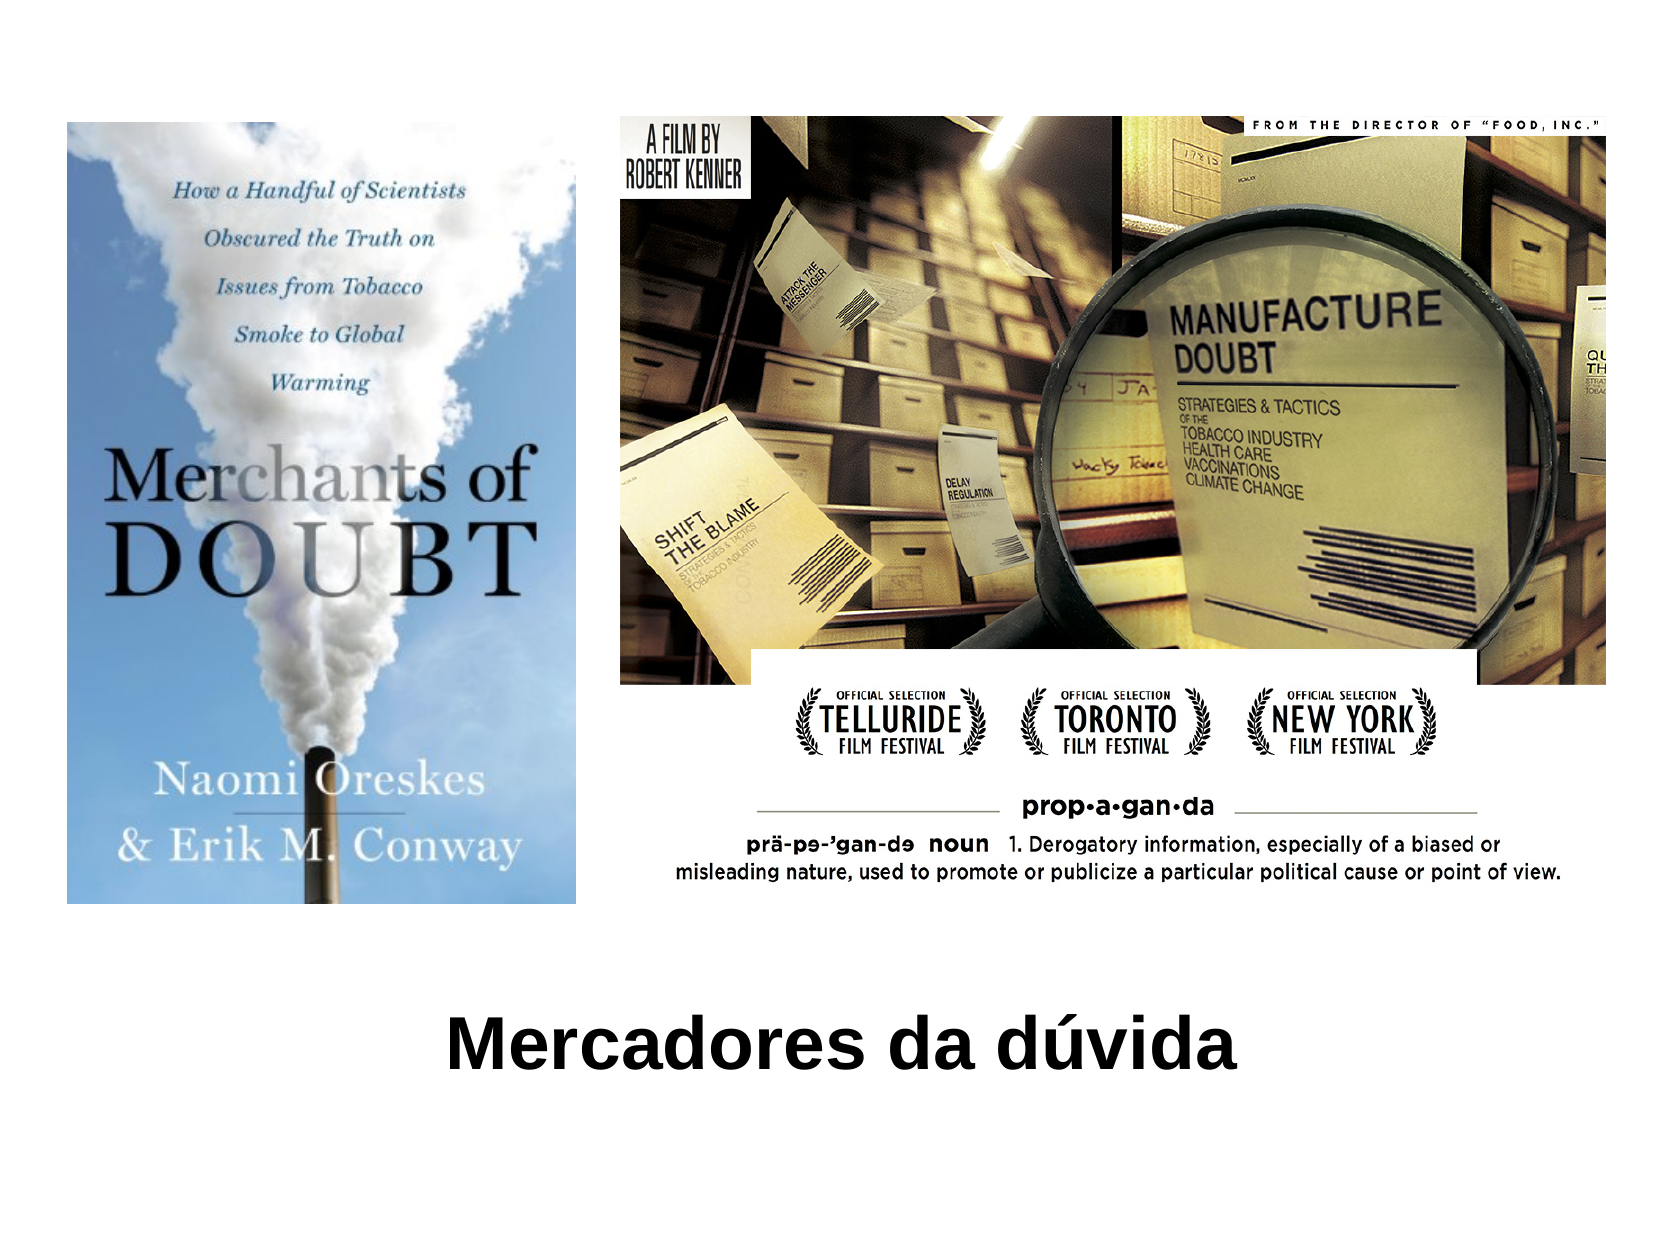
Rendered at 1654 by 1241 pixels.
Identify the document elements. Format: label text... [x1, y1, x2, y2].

text_box Mercadores da dúvida [431, 987, 1288, 1093]
picture [67, 122, 576, 904]
picture [620, 116, 1606, 916]
